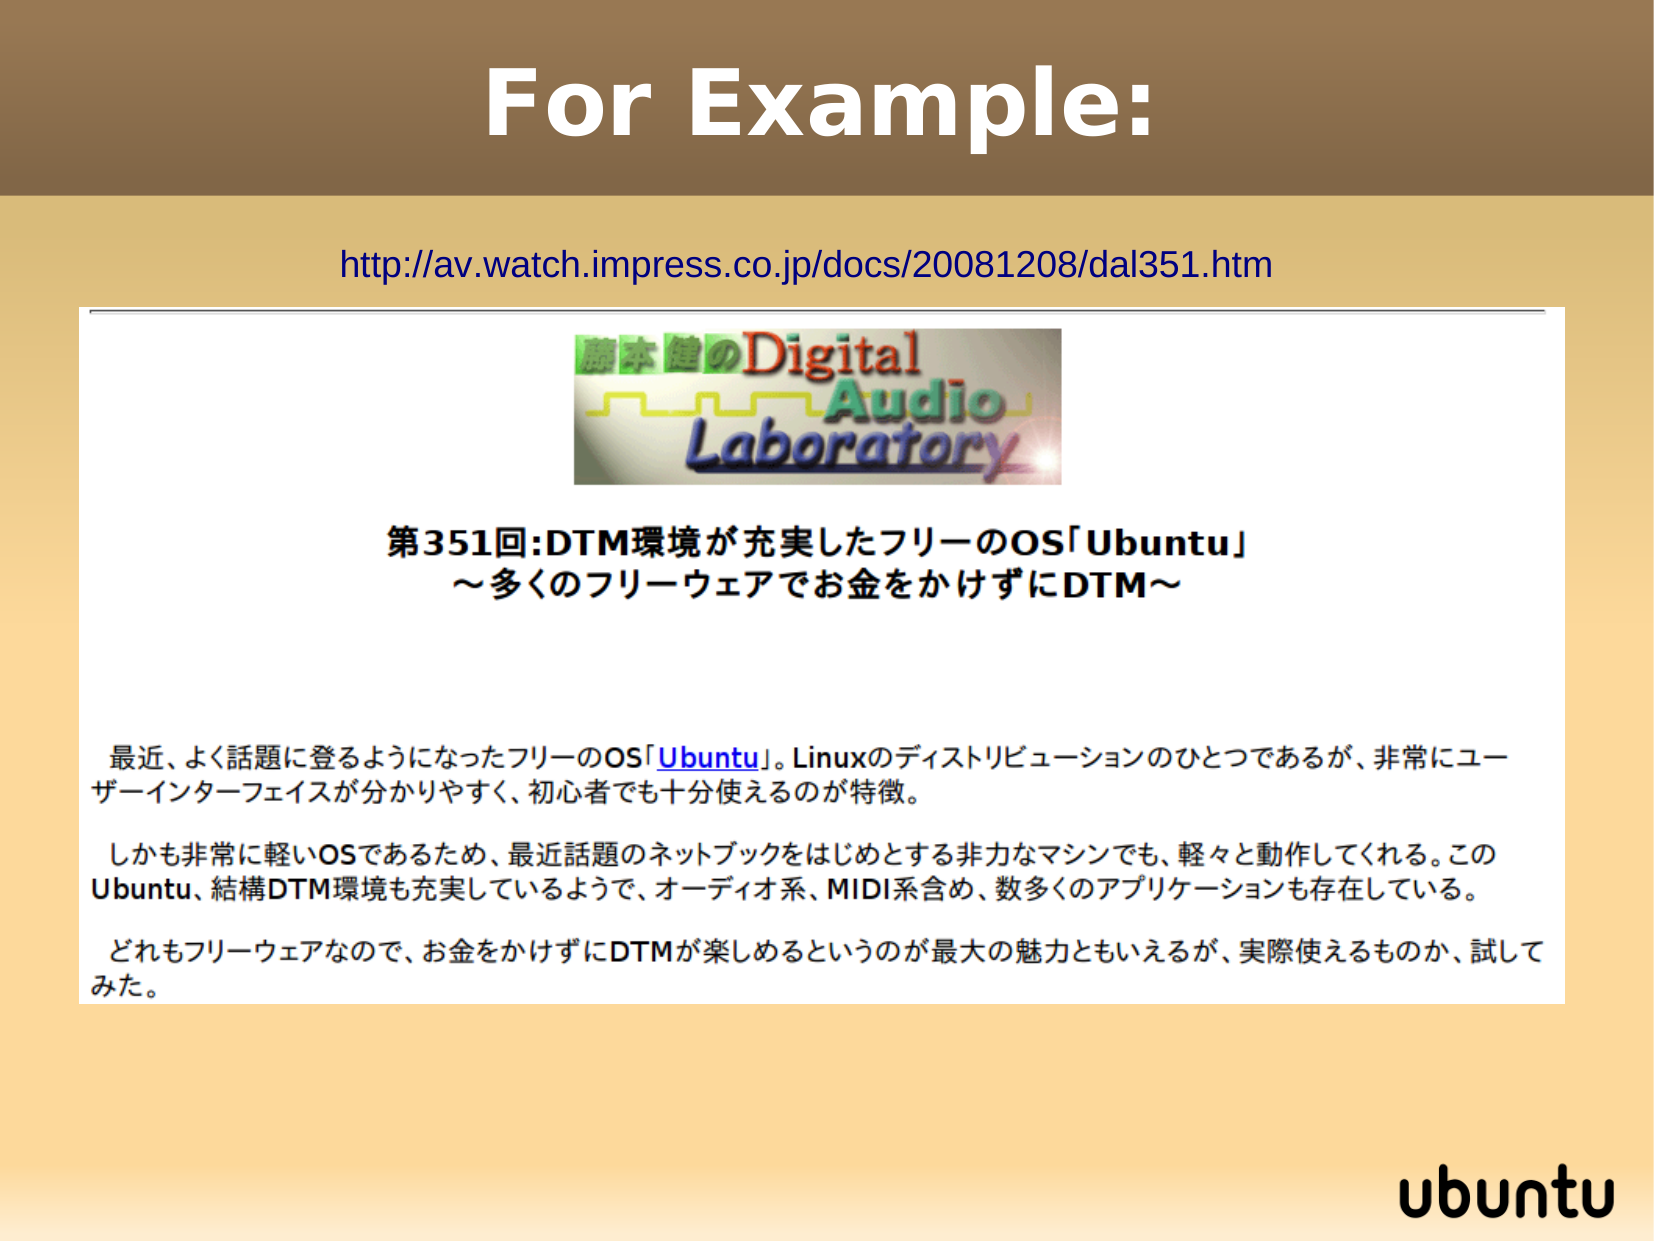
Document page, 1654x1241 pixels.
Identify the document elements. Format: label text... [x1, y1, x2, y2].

title For Example: [76, 0, 1565, 208]
picture [0, 0, 1654, 1241]
text_box http://av.watch.impress.co.jp/docs/20081208/dal351.htm [324, 236, 1289, 294]
